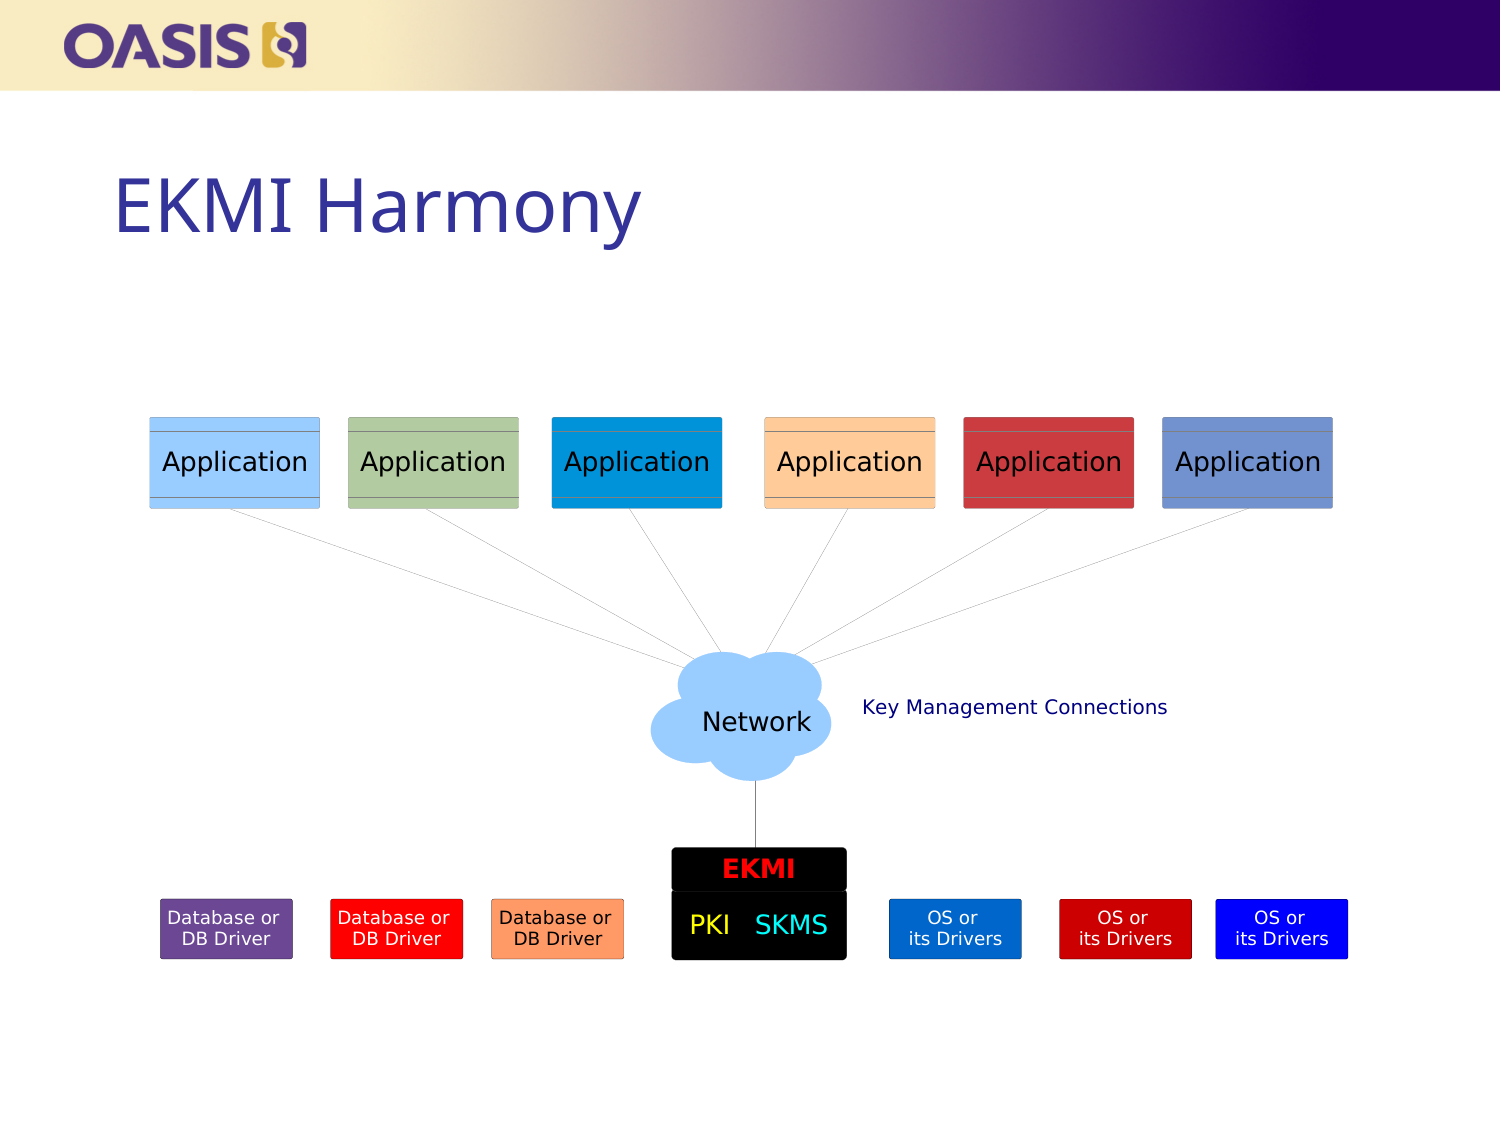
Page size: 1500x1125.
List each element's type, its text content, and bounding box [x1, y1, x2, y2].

picture [0, 0, 1500, 1125]
title EKMI Harmony [112, 114, 1388, 303]
